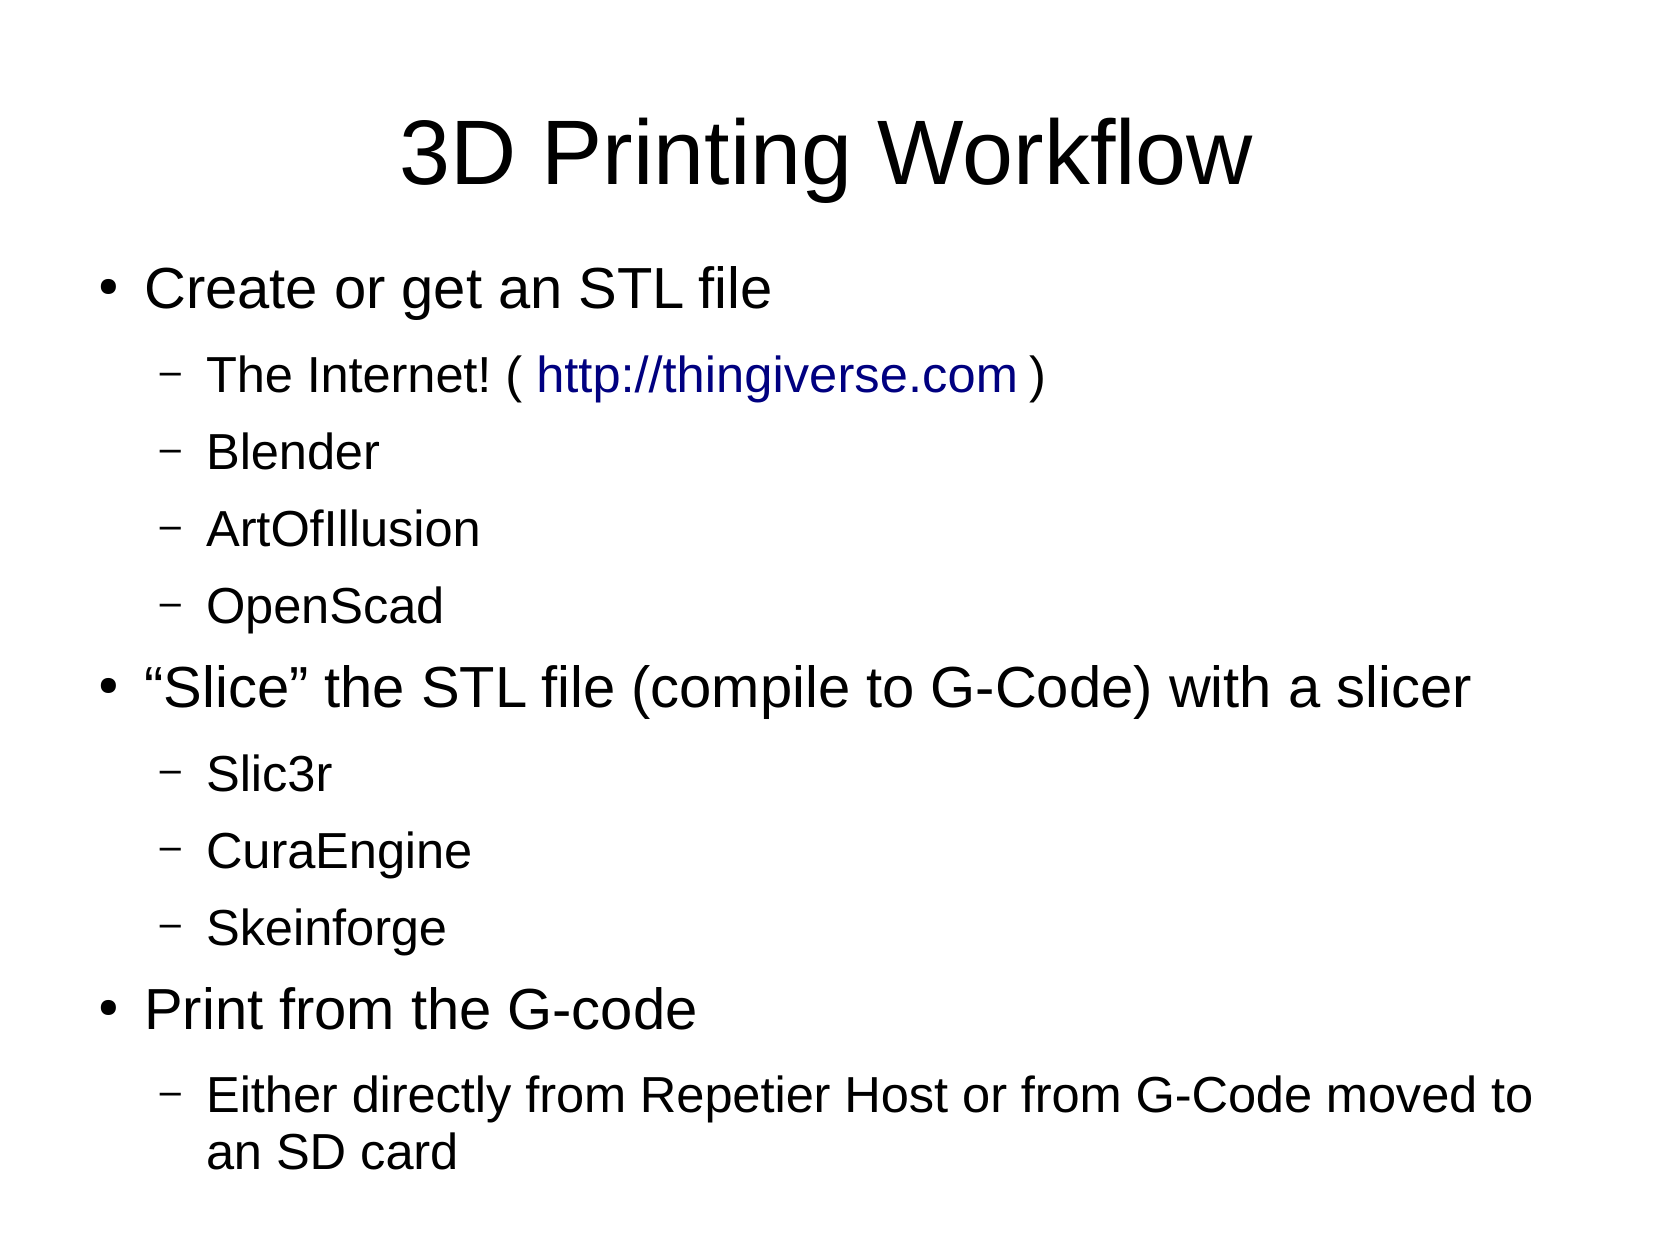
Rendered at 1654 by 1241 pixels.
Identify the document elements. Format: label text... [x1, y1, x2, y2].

list Create or get an STL file The Internet! ( http://thingiverse.com ) Blender ArtOfIllusion OpenScad “Slice” the STL file (compile to G-Code) with a slicer Slic3r CuraEngine Skeinforge Print from the G-code Either directly from Repetier Host or from G-Code moved to an SD card [82, 256, 1538, 1201]
title 3D Printing Workflow [82, 49, 1571, 257]
